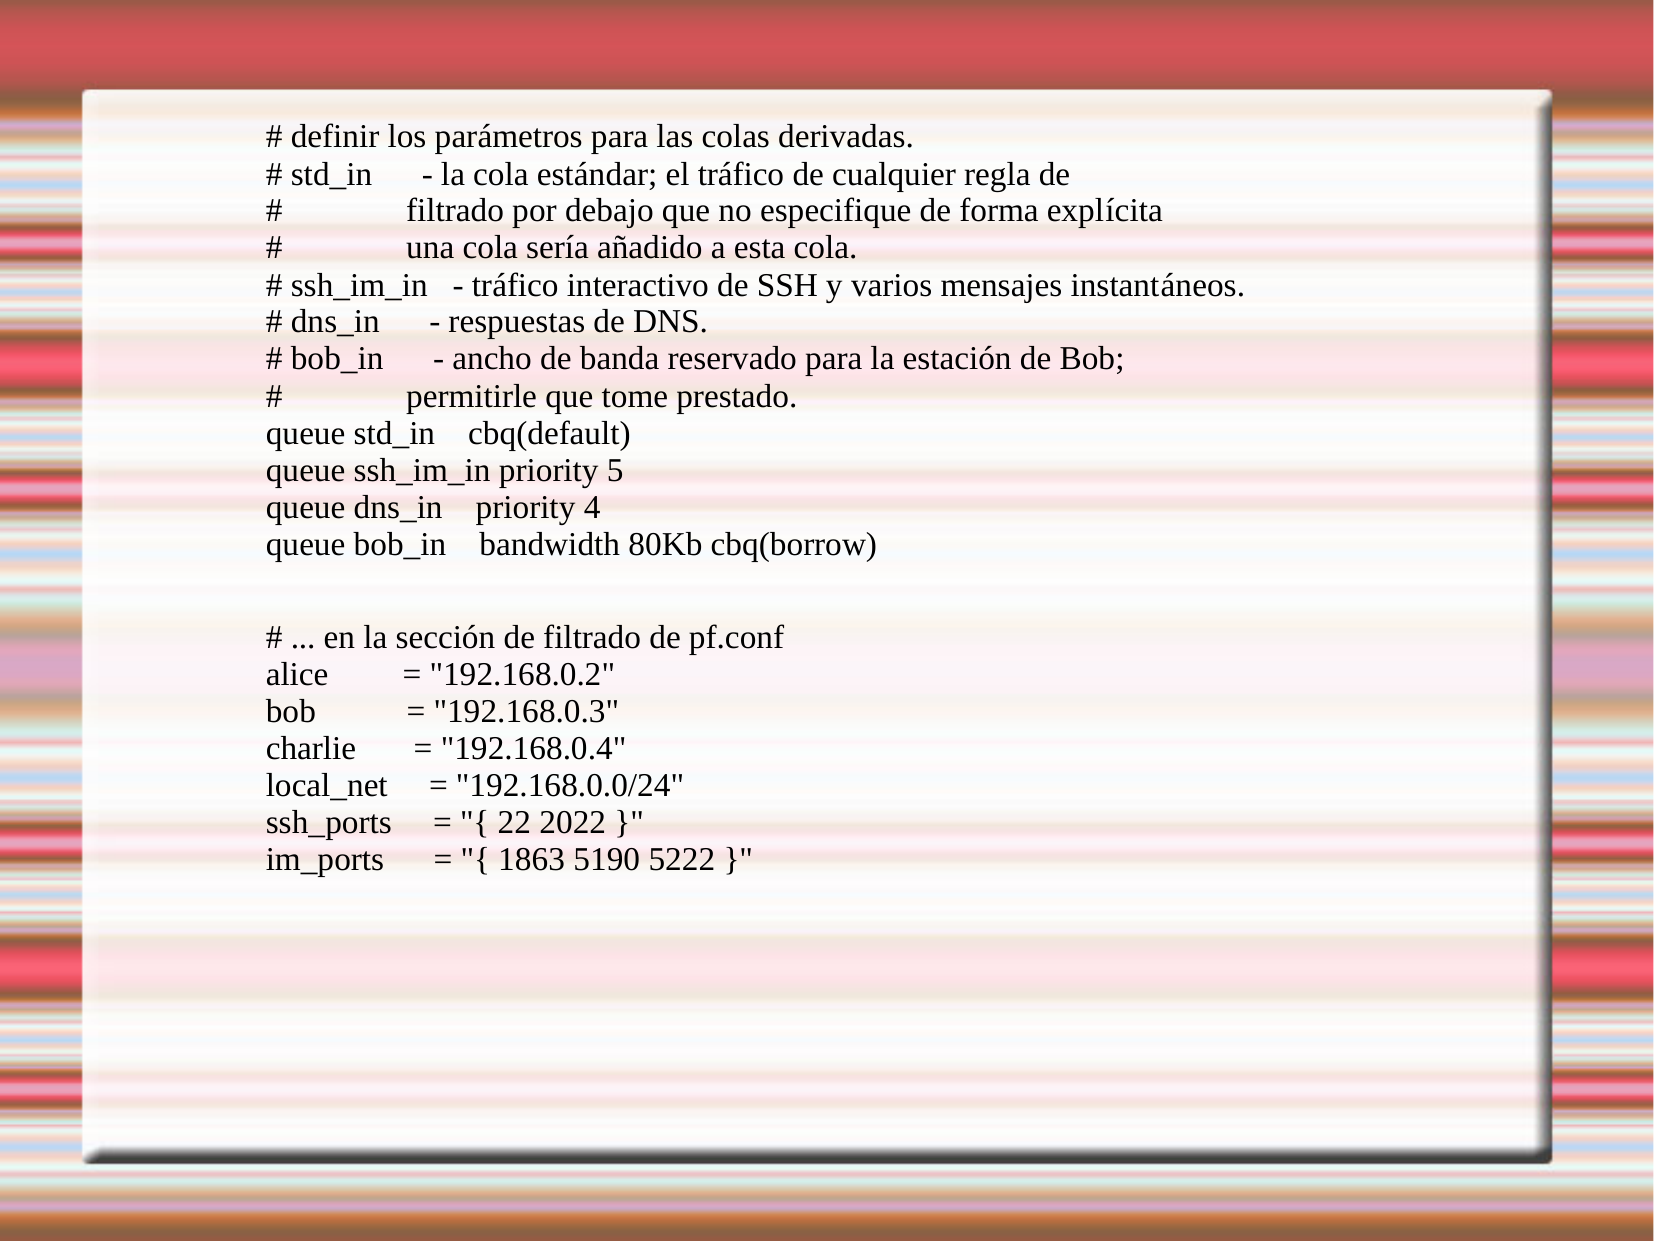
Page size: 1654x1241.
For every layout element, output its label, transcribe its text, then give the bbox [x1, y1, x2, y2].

picture [0, 0, 1654, 1241]
text_box # definir los parámetros para las colas derivadas. # std_in - la cola estándar; el tráfico de cualquier regla de # filtrado por debajo que no especifique de forma explícita # una cola sería añadido a esta cola. # ssh_im_in - tráfico interactivo de SSH y varios mensajes instantáneos. # dns_in - respuestas de DNS. # bob_in - ancho de banda reservado para la estación de Bob; # permitirle que tome prestado. queue std_in cbq(default) queue ssh_im_in priority 5 queue dns_in priority 4 queue bob_in bandwidth 80Kb cbq(borrow) # ... en la sección de filtrado de pf.conf alice = "192.168.0.2" bob = "192.168.0.3" charlie = "192.168.0.4" local_net = "192.168.0.0/24" ssh_ports = "{ 22 2022 }" im_ports = "{ 1863 5190 5222 }" [265, 118, 1359, 1101]
